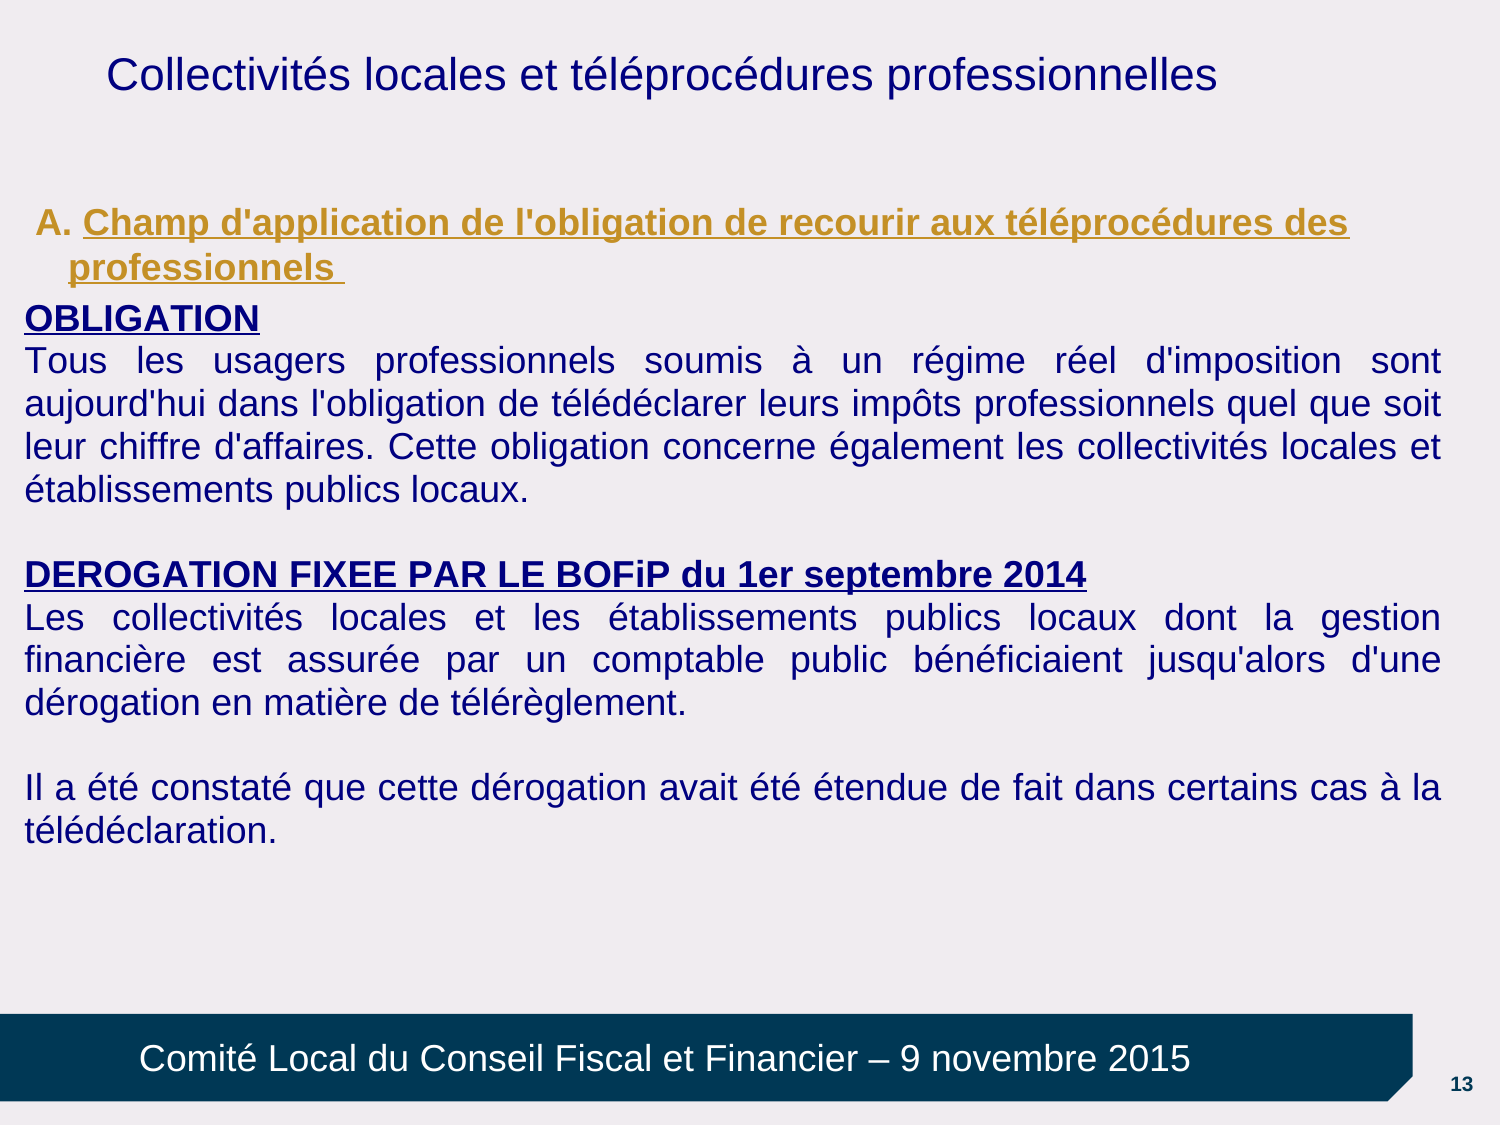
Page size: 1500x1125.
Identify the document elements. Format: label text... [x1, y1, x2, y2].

title Collectivités locales et téléprocédures professionnelles [106, 19, 1422, 130]
list A. Champ d'application de l'obligation de recourir aux téléprocédures des professionnels OBLIGATION Tous les usagers professionnels soumis à un régime réel d'imposition sont aujourd'hui dans l'obligation de télédéclarer leurs impôts professionnels quel que soit leur chiffre d'affaires. Cette obligation concerne également les collectivités locales et établissements publics locaux. DEROGATION FIXEE PAR LE BOFiP du 1er septembre 2014 Les collectivités locales et les établissements publics locaux dont la gestion financière est assurée par un comptable public bénéficiaient jusqu'alors d'une dérogation en matière de télérèglement. Il a été constaté que cette dérogation avait été étendue de fait dans certains cas à la télédéclaration. [24, 197, 1442, 969]
